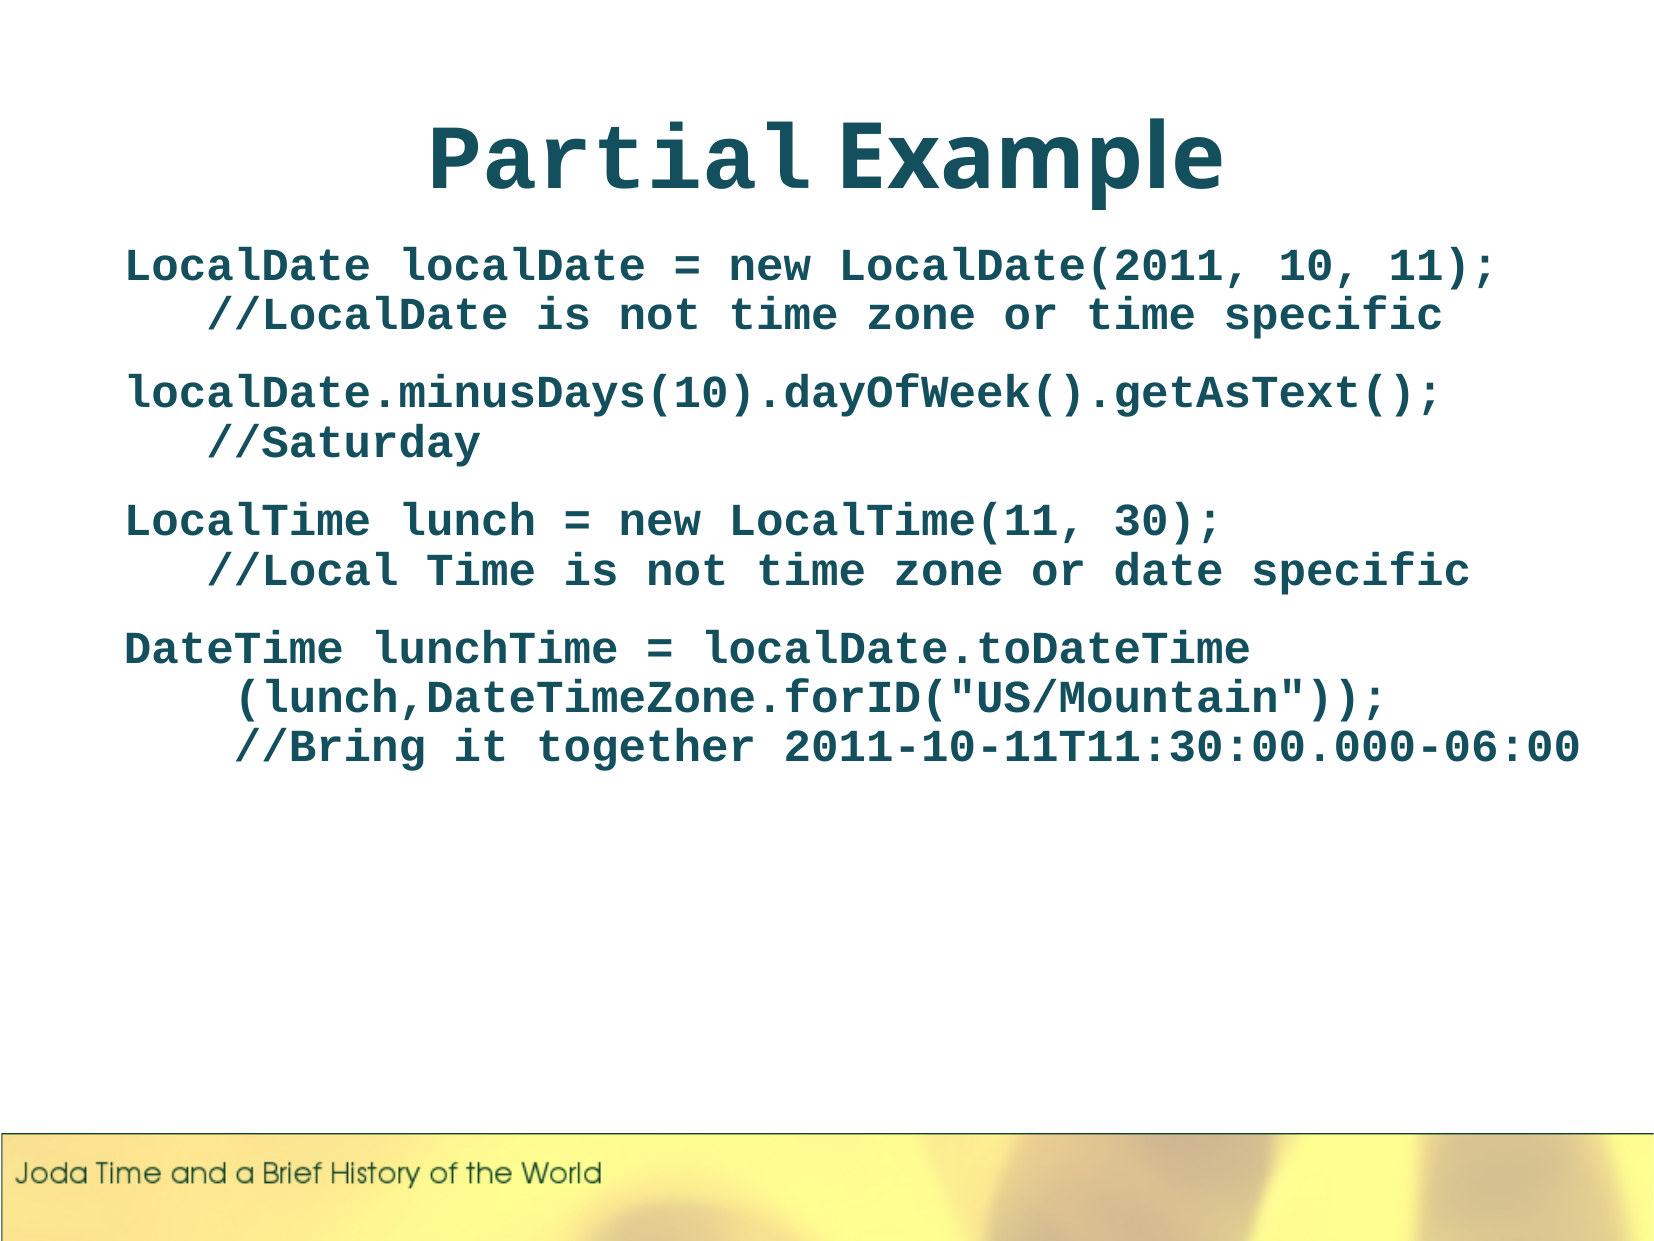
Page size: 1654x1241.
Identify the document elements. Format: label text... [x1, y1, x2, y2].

text_box LocalDate localDate = new LocalDate(2011, 10, 11); //LocalDate is not time zone or time specific localDate.minusDays(10).dayOfWeek().getAsText(); //Saturday LocalTime lunch = new LocalTime(11, 30); //Local Time is not time zone or date specific DateTime lunchTime = localDate.toDateTime (lunch,DateTimeZone.forID("US/Mountain")); //Bring it together 2011-10-11T11:30:00.000-06:00 [38, 234, 1624, 1010]
title Partial Example [82, 49, 1571, 234]
picture [1, 1133, 1654, 1241]
